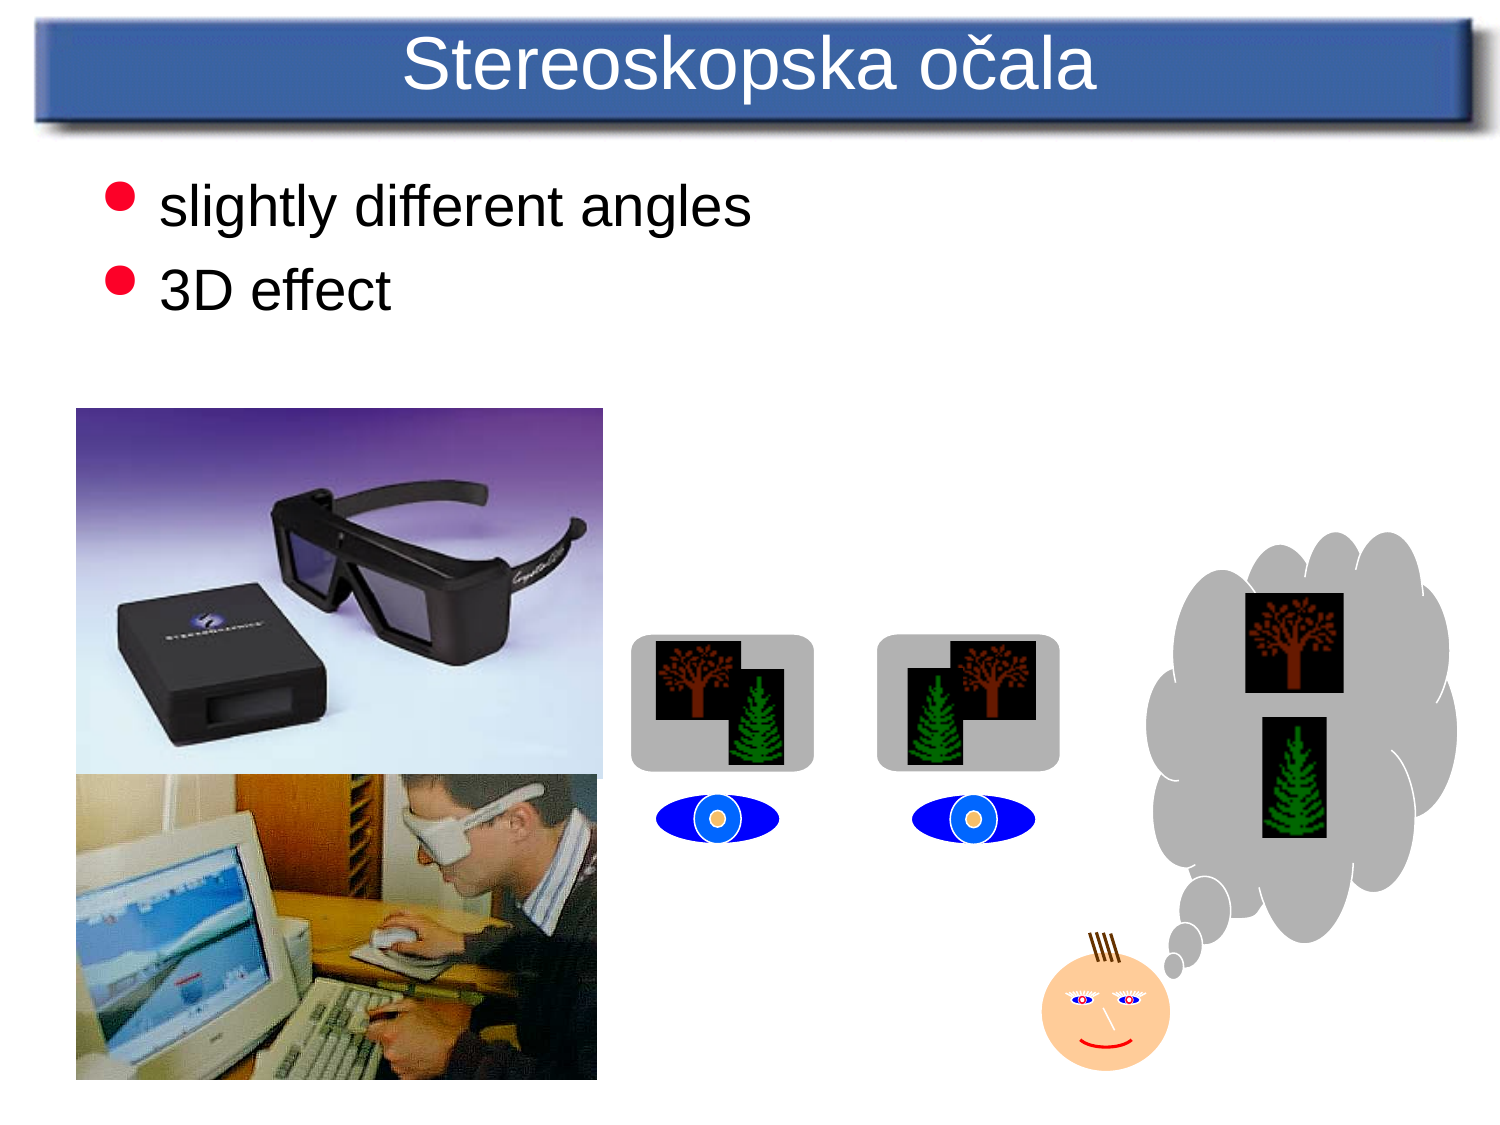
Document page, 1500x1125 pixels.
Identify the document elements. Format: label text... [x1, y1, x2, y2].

text_box [1040, 951, 1171, 1072]
text_box [1145, 531, 1458, 980]
picture [1245, 593, 1344, 693]
text_box [630, 633, 815, 773]
picture [907, 641, 1036, 765]
text_box [655, 793, 781, 844]
text_box [876, 633, 1061, 773]
picture [76, 408, 603, 1080]
text_box [911, 794, 1037, 845]
title Stereoskopska očala [112, 0, 1388, 119]
picture [33, 15, 1500, 142]
list slightly different angles 3D effect [88, 160, 1364, 362]
picture [1262, 717, 1327, 838]
picture [655, 641, 785, 765]
